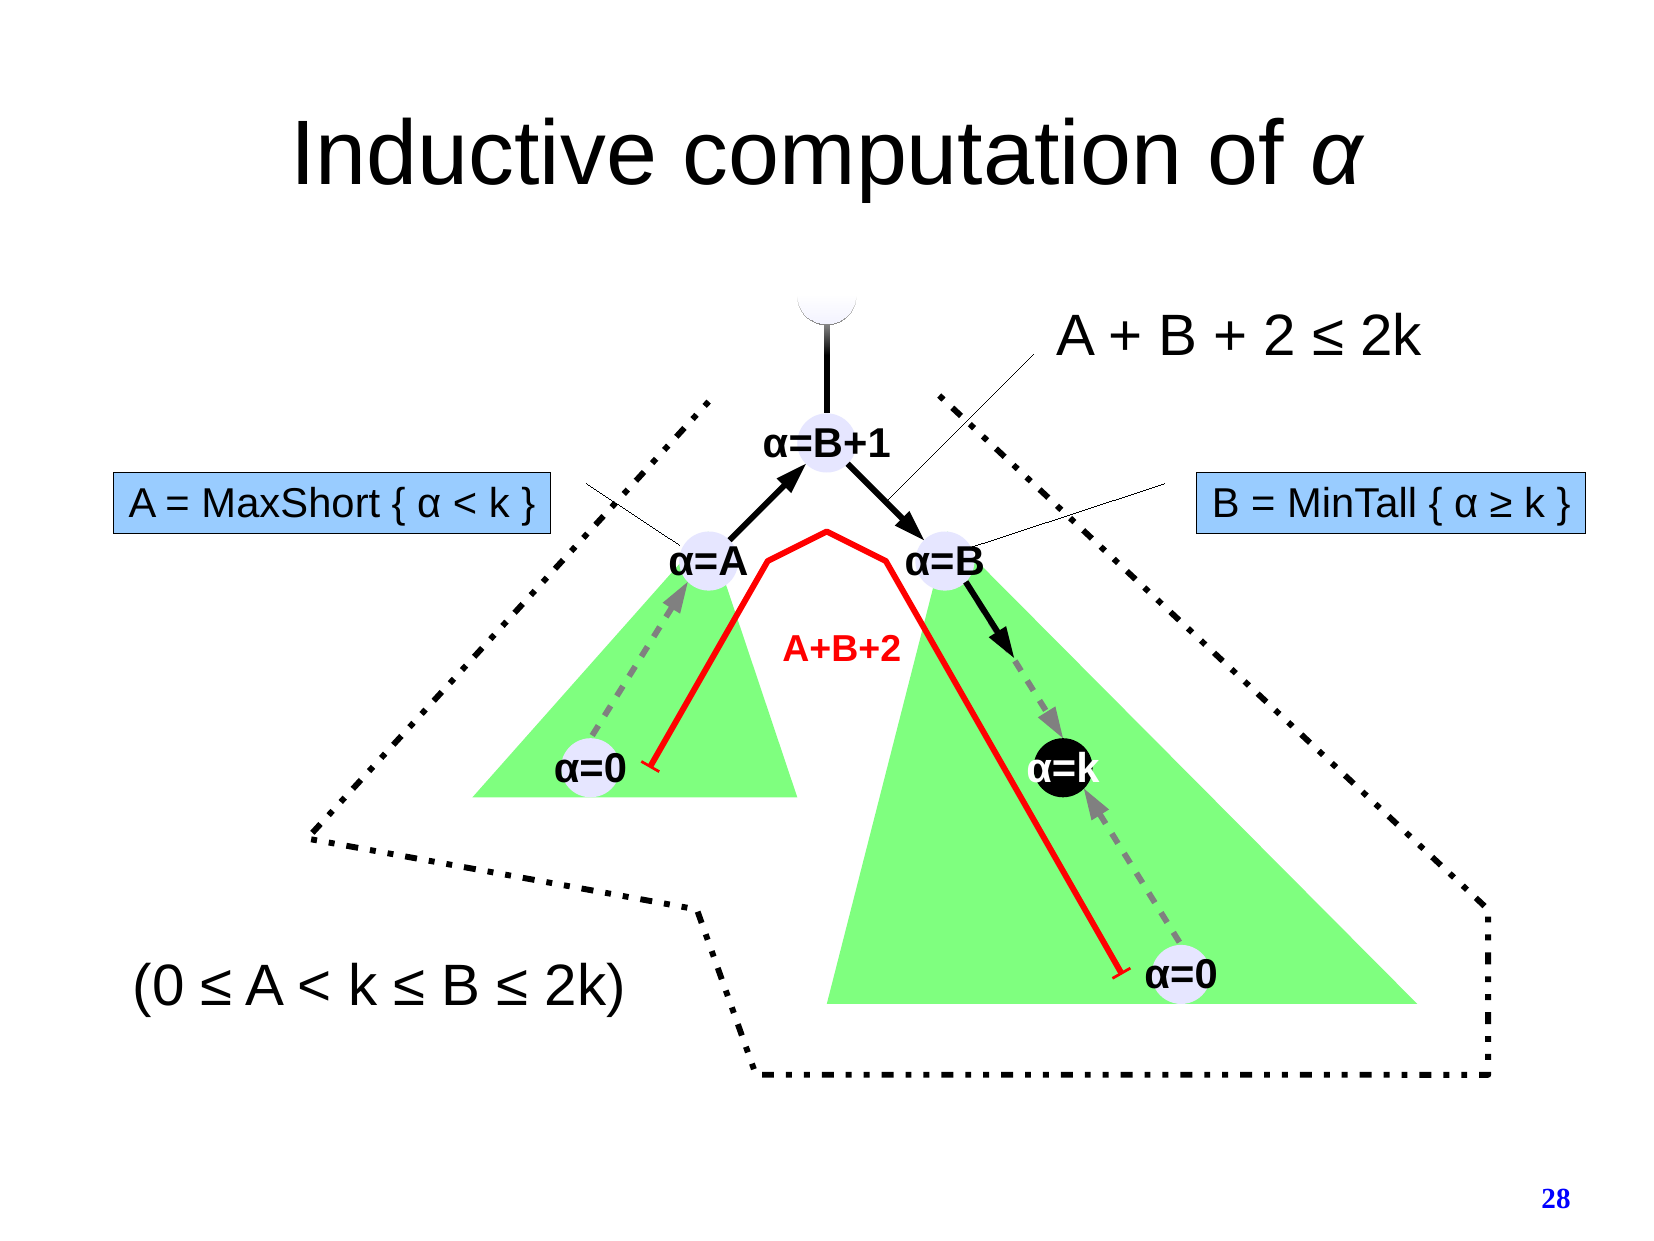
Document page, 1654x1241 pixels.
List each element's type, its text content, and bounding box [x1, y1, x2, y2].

text_box α=0 [1201, 963, 1210, 984]
text_box [767, 236, 886, 355]
text_box α=A [729, 552, 737, 563]
text_box α=0 [562, 738, 617, 798]
text_box α=k [1034, 738, 1092, 798]
text_box α=0 [1152, 944, 1208, 1004]
text_box α=B [963, 551, 974, 558]
text_box α=k [1034, 764, 1042, 778]
text_box A + B + 2 ≤ 2k [1041, 295, 1438, 376]
text_box α=A [679, 557, 684, 571]
text_box α=0 [561, 764, 569, 778]
text_box α=B+1 [797, 413, 855, 473]
text_box (0 ≤ A < k ≤ B ≤ 2k) [118, 944, 642, 1025]
text_box α=B [916, 531, 971, 591]
text_box α=A [680, 531, 738, 591]
text_box α=B [963, 562, 975, 571]
text_box A+B+2 [767, 620, 916, 677]
text_box α=0 [1152, 970, 1160, 984]
text_box B = MinTall { α ≥ k } [1197, 472, 1586, 534]
text_box [826, 566, 1418, 1004]
text_box A = MaxShort { α < k } [114, 472, 550, 534]
text_box α=0 [610, 757, 619, 778]
title Inductive computation of α [82, 49, 1571, 257]
text_box [472, 572, 798, 798]
text_box α=B [915, 557, 920, 571]
